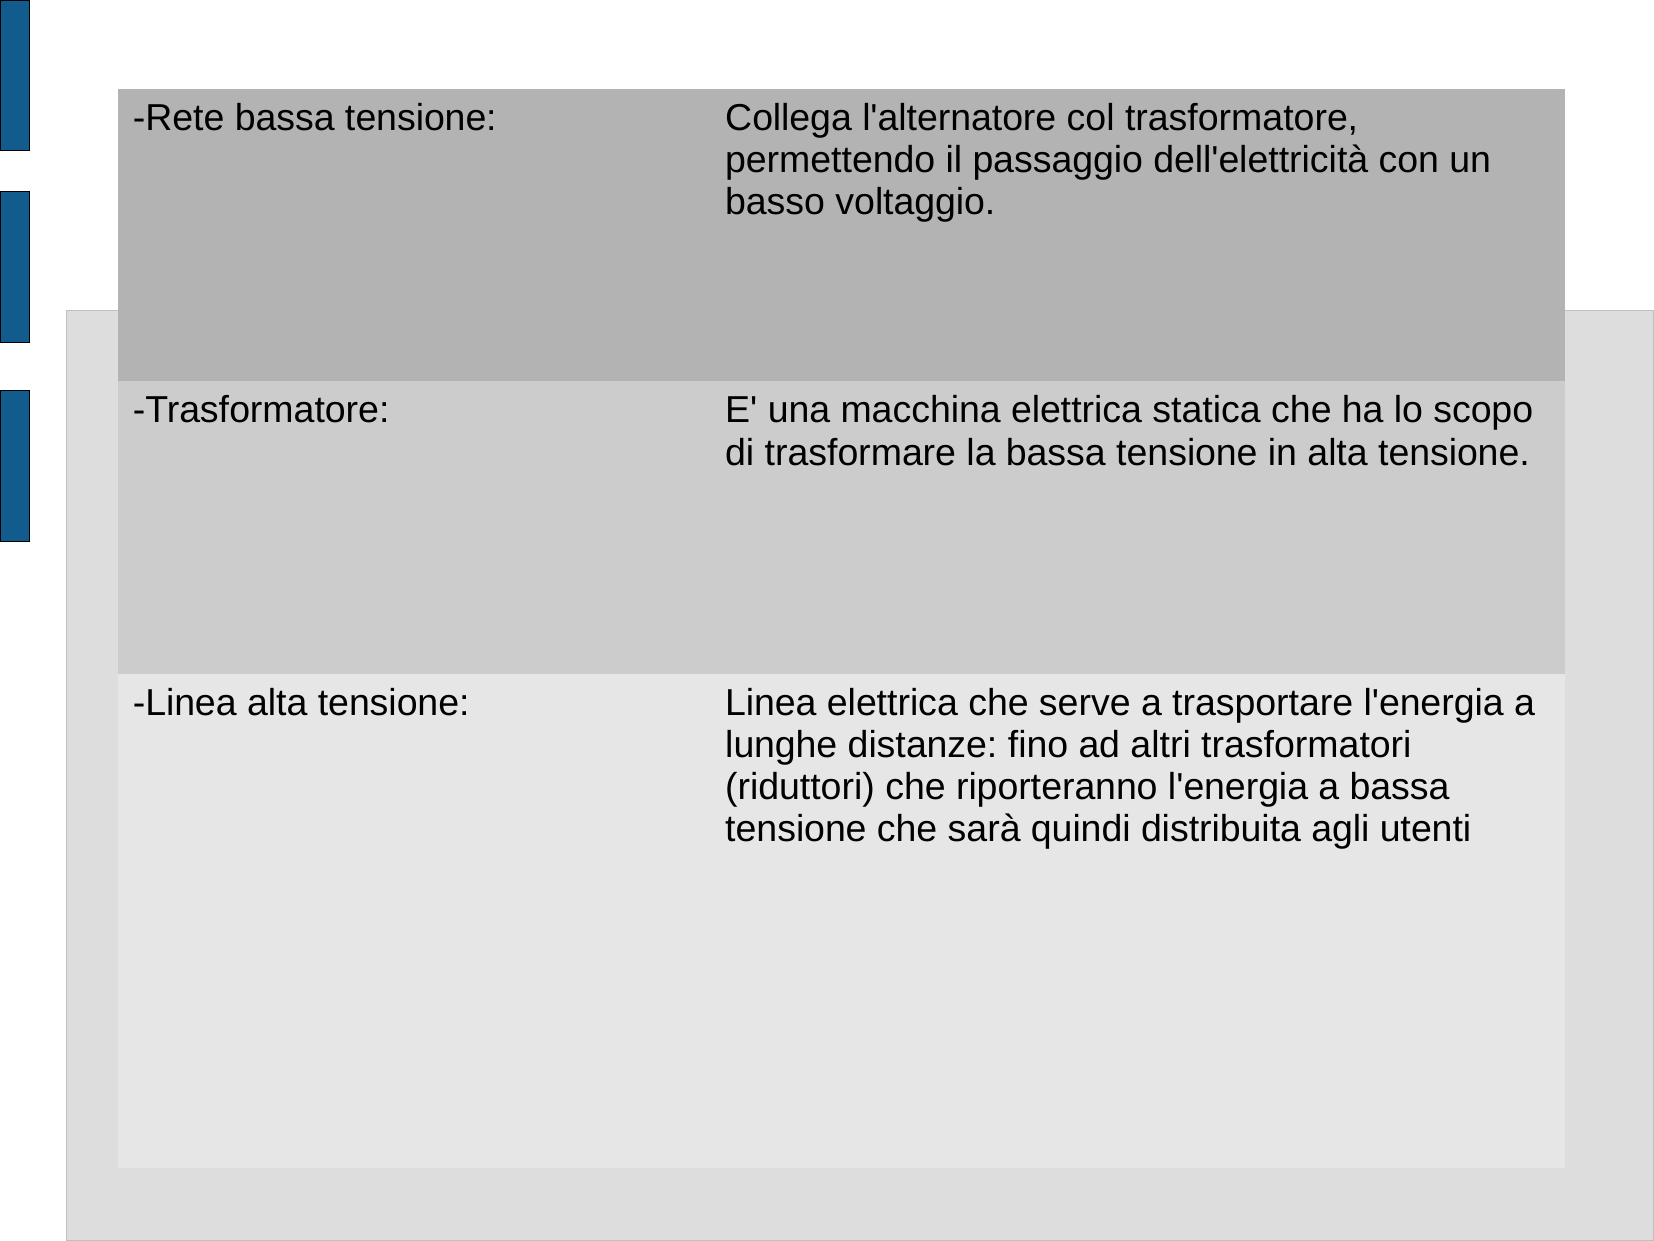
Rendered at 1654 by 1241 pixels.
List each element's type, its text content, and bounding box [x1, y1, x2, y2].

table_header Collega l'alternatore col trasformatore, permettendo il passaggio dell'elettricità con un basso voltaggio. [710, 89, 1565, 381]
table_cell -Linea alta tensione: [118, 674, 710, 1168]
table_cell -Trasformatore: [118, 381, 710, 674]
table_cell Linea elettrica che serve a trasportare l'energia a lunghe distanze: fino ad altri trasformatori (riduttori) che riporteranno l'energia a bassa tensione che sarà quindi distribuita agli utenti [710, 674, 1565, 1168]
table_cell E' una macchina elettrica statica che ha lo scopo di trasformare la bassa tensione in alta tensione. [710, 381, 1565, 674]
table_header -Rete bassa tensione: [118, 89, 710, 381]
